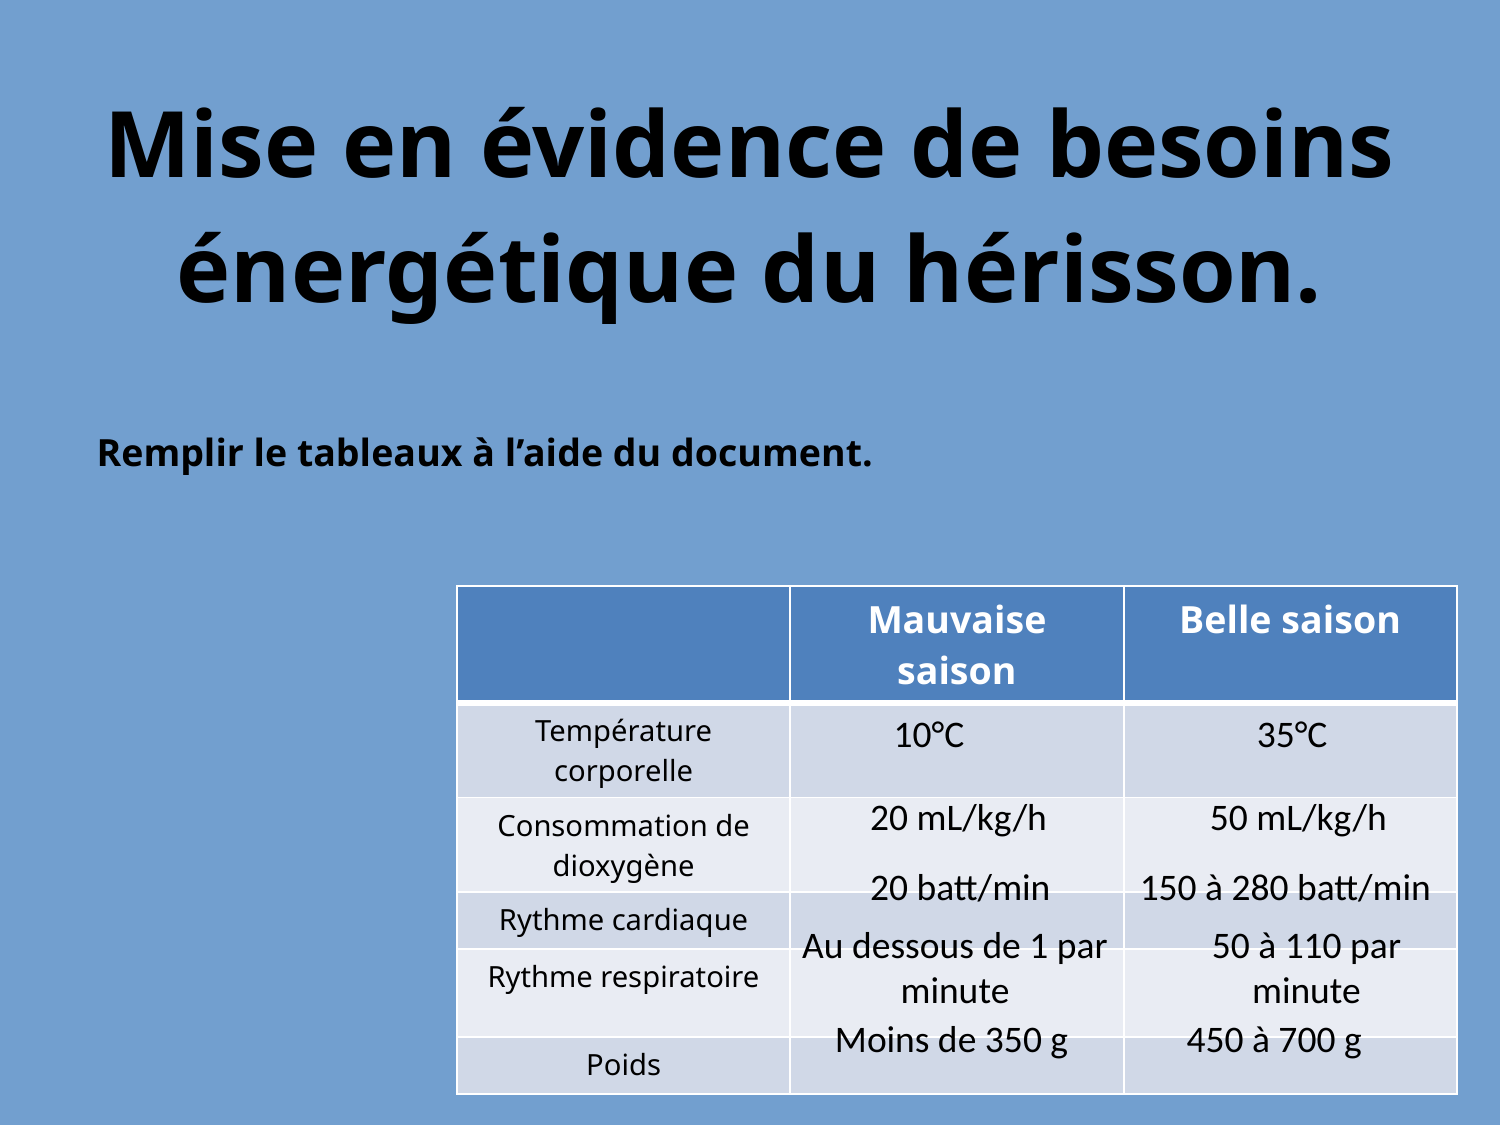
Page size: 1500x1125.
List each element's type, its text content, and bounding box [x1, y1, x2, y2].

table_cell Rythme respiratoire [458, 950, 789, 1036]
table_cell [1125, 798, 1456, 891]
table_cell Rythme cardiaque [458, 893, 789, 948]
table_cell [791, 798, 1123, 891]
text_box 50 à 110 par minute [1148, 913, 1465, 1019]
table_cell [1125, 950, 1171, 1036]
text_box 450 à 700 g [1171, 1007, 1418, 1068]
text_box Remplir le tableaux à l’aide du document. [81, 421, 1043, 482]
table_cell [791, 1019, 820, 1036]
table_header Mauvaise saison [791, 587, 1123, 700]
table_cell [791, 1038, 1123, 1093]
table_cell [1090, 1019, 1123, 1036]
table_cell [791, 893, 855, 913]
table_cell Température corporelle [458, 706, 789, 797]
table_cell [1418, 1019, 1456, 1036]
table_header Belle saison [1125, 587, 1456, 700]
table_header [458, 587, 789, 700]
table_cell [1125, 1038, 1456, 1093]
text_box 50 mL/kg/h [1195, 785, 1407, 845]
table_cell [1125, 916, 1148, 948]
text_box 20 batt/min [855, 855, 1090, 913]
table_cell [1090, 893, 1123, 913]
table_cell Consommation de dioxygène [458, 798, 789, 891]
table_cell Poids [458, 1038, 789, 1093]
text_box 20 mL/kg/h [855, 785, 1067, 845]
table_cell [1125, 706, 1456, 797]
text_box 10°C [878, 703, 1008, 763]
text_box 150 à 280 batt/min [1124, 855, 1453, 916]
text_box Moins de 350 g [820, 1007, 1090, 1068]
text_box Mise en évidence de besoins énergétique du hérisson. [74, 45, 1425, 364]
text_box 35°C [1242, 703, 1348, 763]
table_cell [791, 706, 1123, 797]
text_box Au dessous de 1 par minute [785, 913, 1125, 1019]
